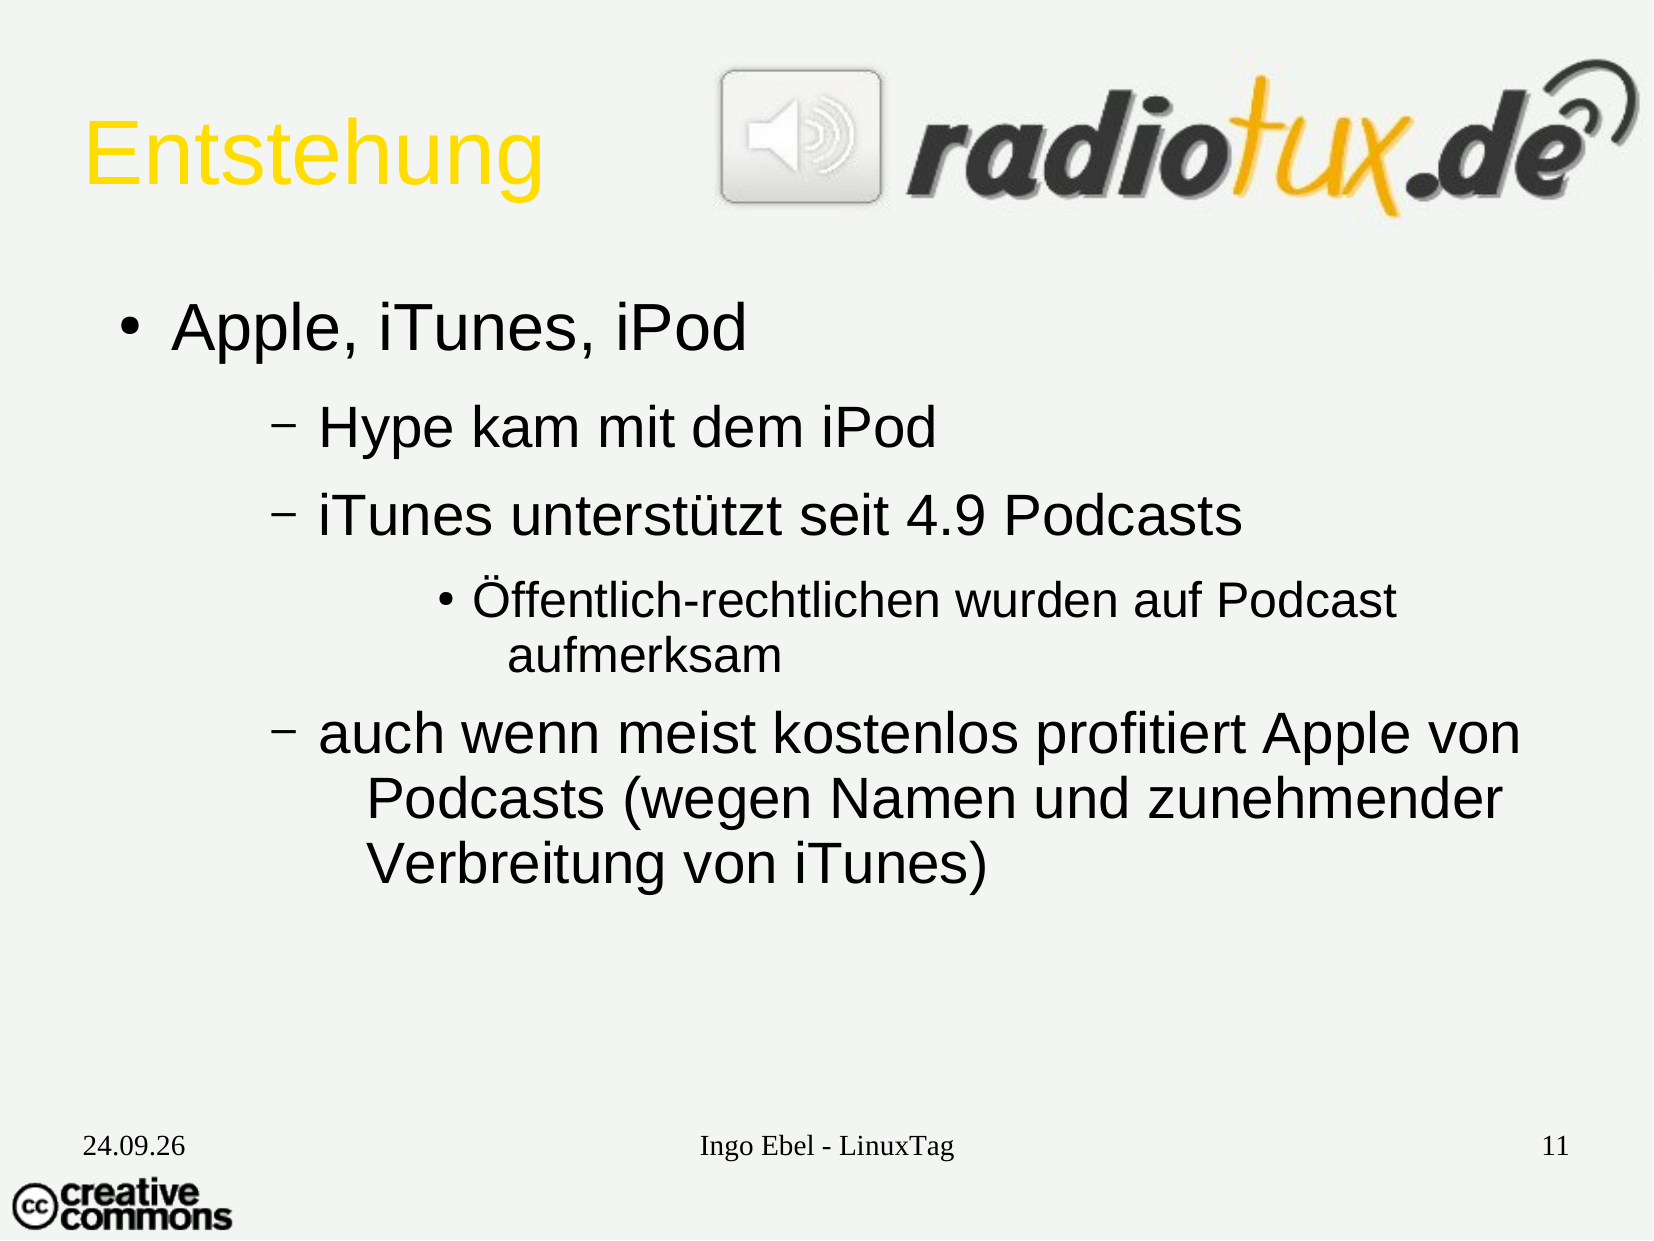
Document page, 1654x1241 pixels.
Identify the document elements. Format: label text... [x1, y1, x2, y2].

list Apple, iTunes, iPod Hype kam mit dem iPod iTunes unterstützt seit 4.9 Podcasts Öffentlich-rechtlichen wurden auf Podcast aufmerksam auch wenn meist kostenlos profitiert Apple von Podcasts (wegen Namen und zunehmender Verbreitung von iTunes) [82, 290, 1571, 1109]
title Entstehung [82, 49, 1571, 257]
picture [0, 1121, 236, 1240]
picture [649, 0, 1654, 266]
